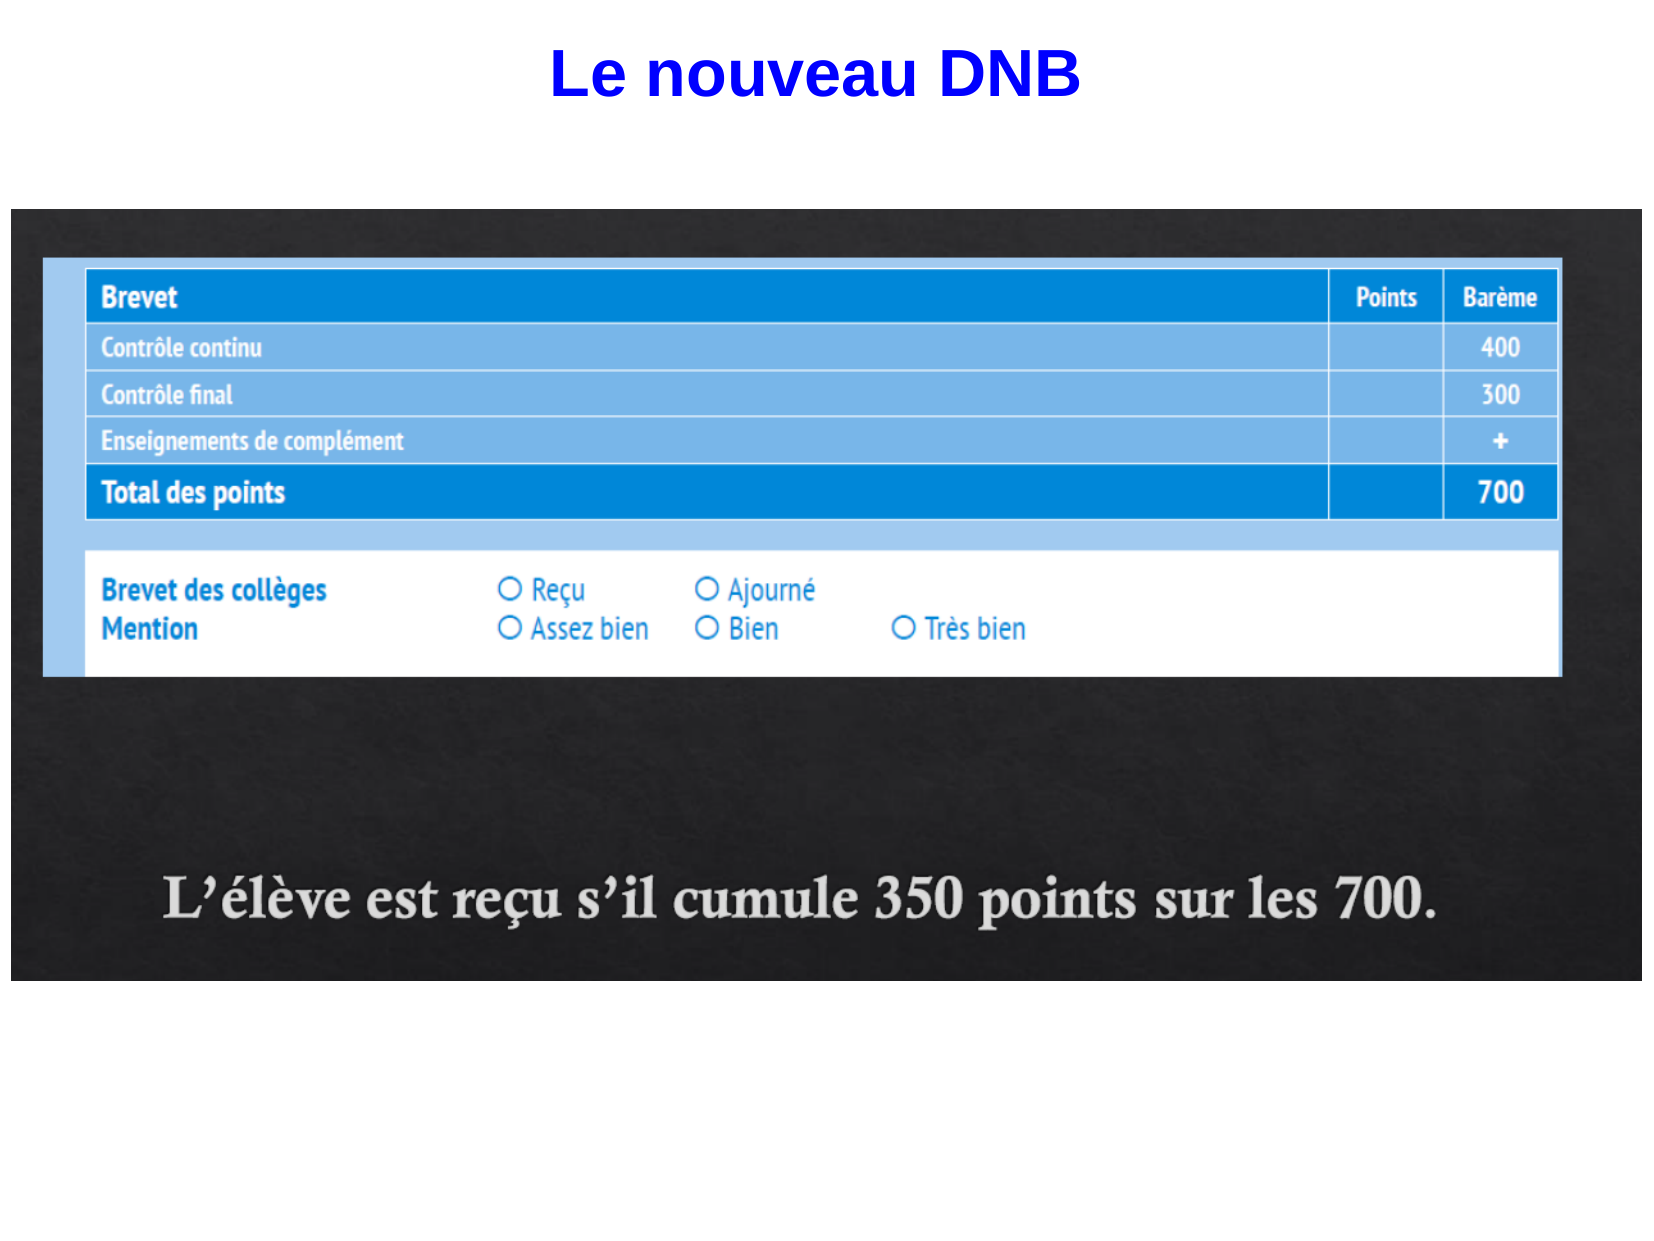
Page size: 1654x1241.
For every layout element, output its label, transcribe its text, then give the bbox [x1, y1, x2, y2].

text_box Le nouveau DNB [534, 35, 1099, 111]
picture [11, 209, 1642, 981]
